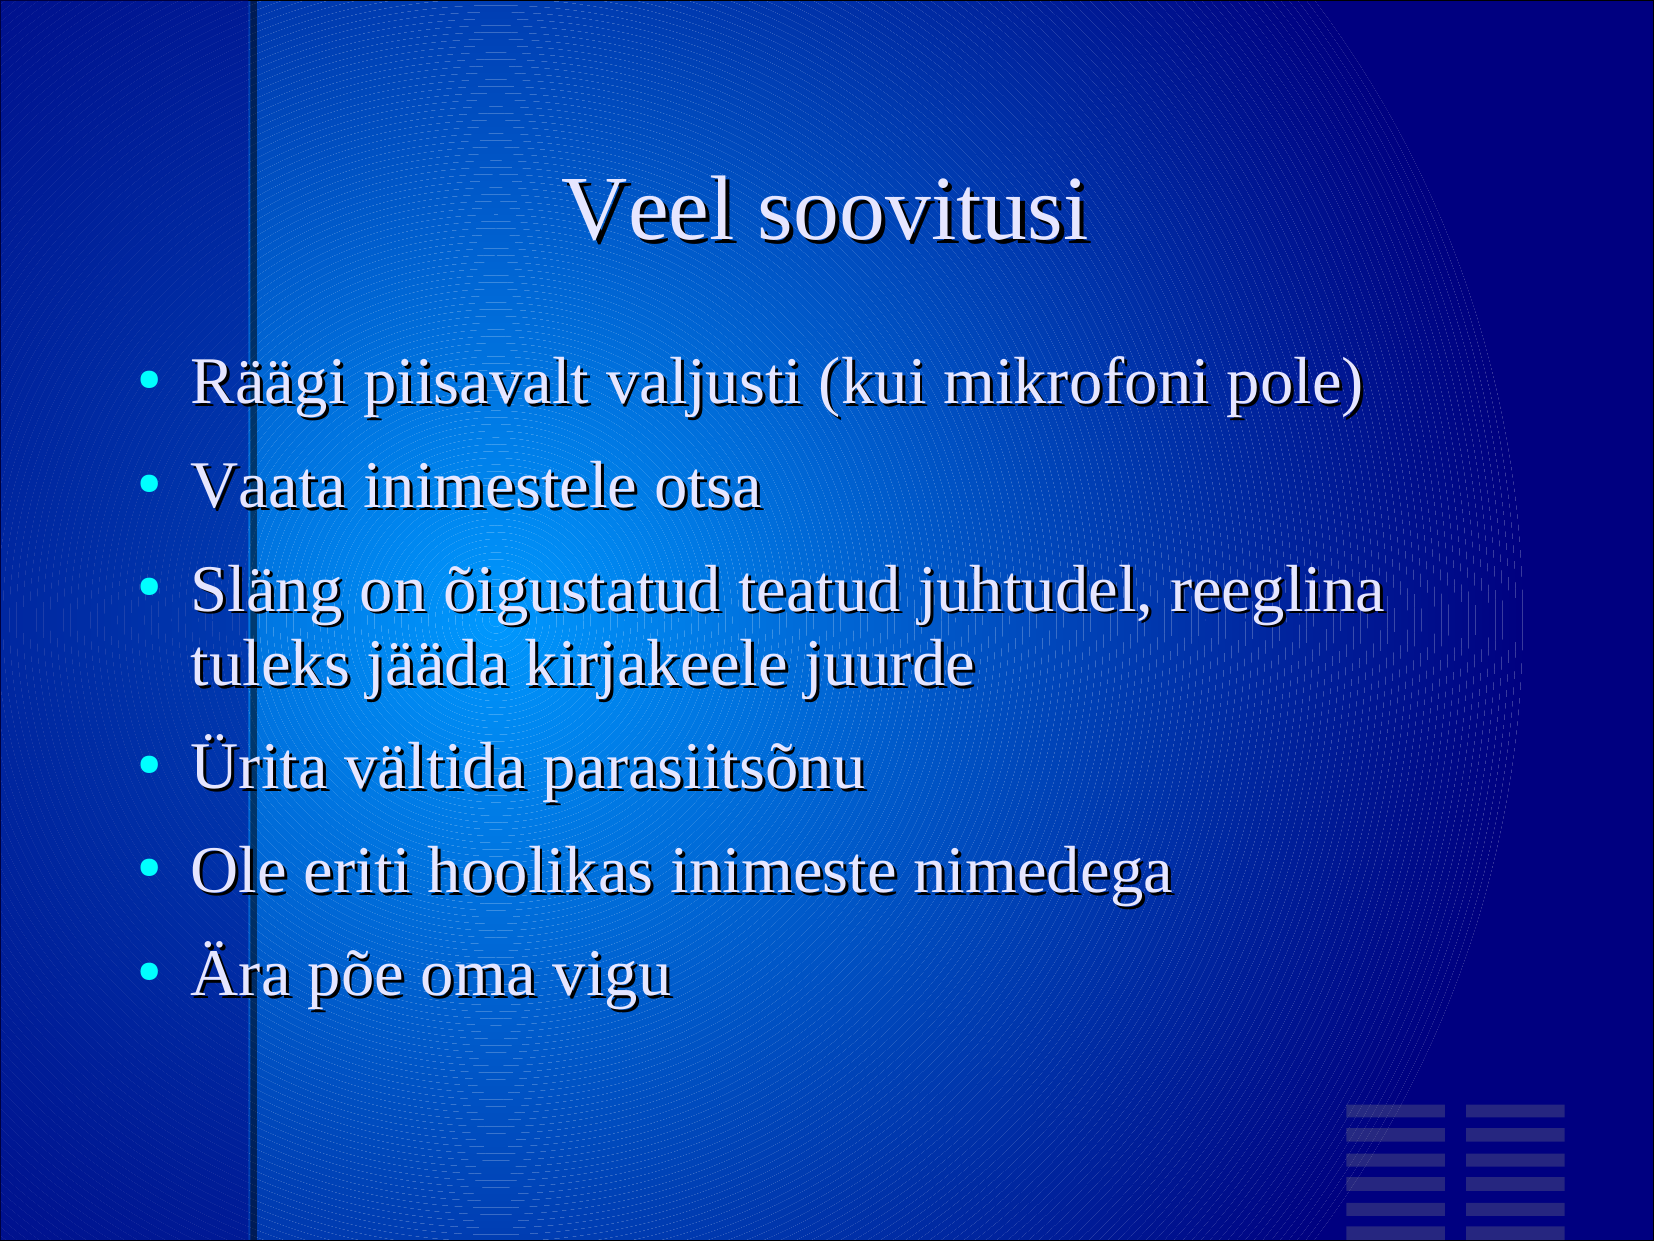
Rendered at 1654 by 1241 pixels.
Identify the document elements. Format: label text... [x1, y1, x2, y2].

title Veel soovitusi [119, 104, 1533, 313]
list Räägi piisavalt valjusti (kui mikrofoni pole) Vaata inimestele otsa Släng on õigustatud teatud juhtudel, reeglina tuleks jääda kirjakeele juurde Ürita vältida parasiitsõnu Ole eriti hoolikas inimeste nimedega Ära põe oma vigu [119, 344, 1533, 1164]
